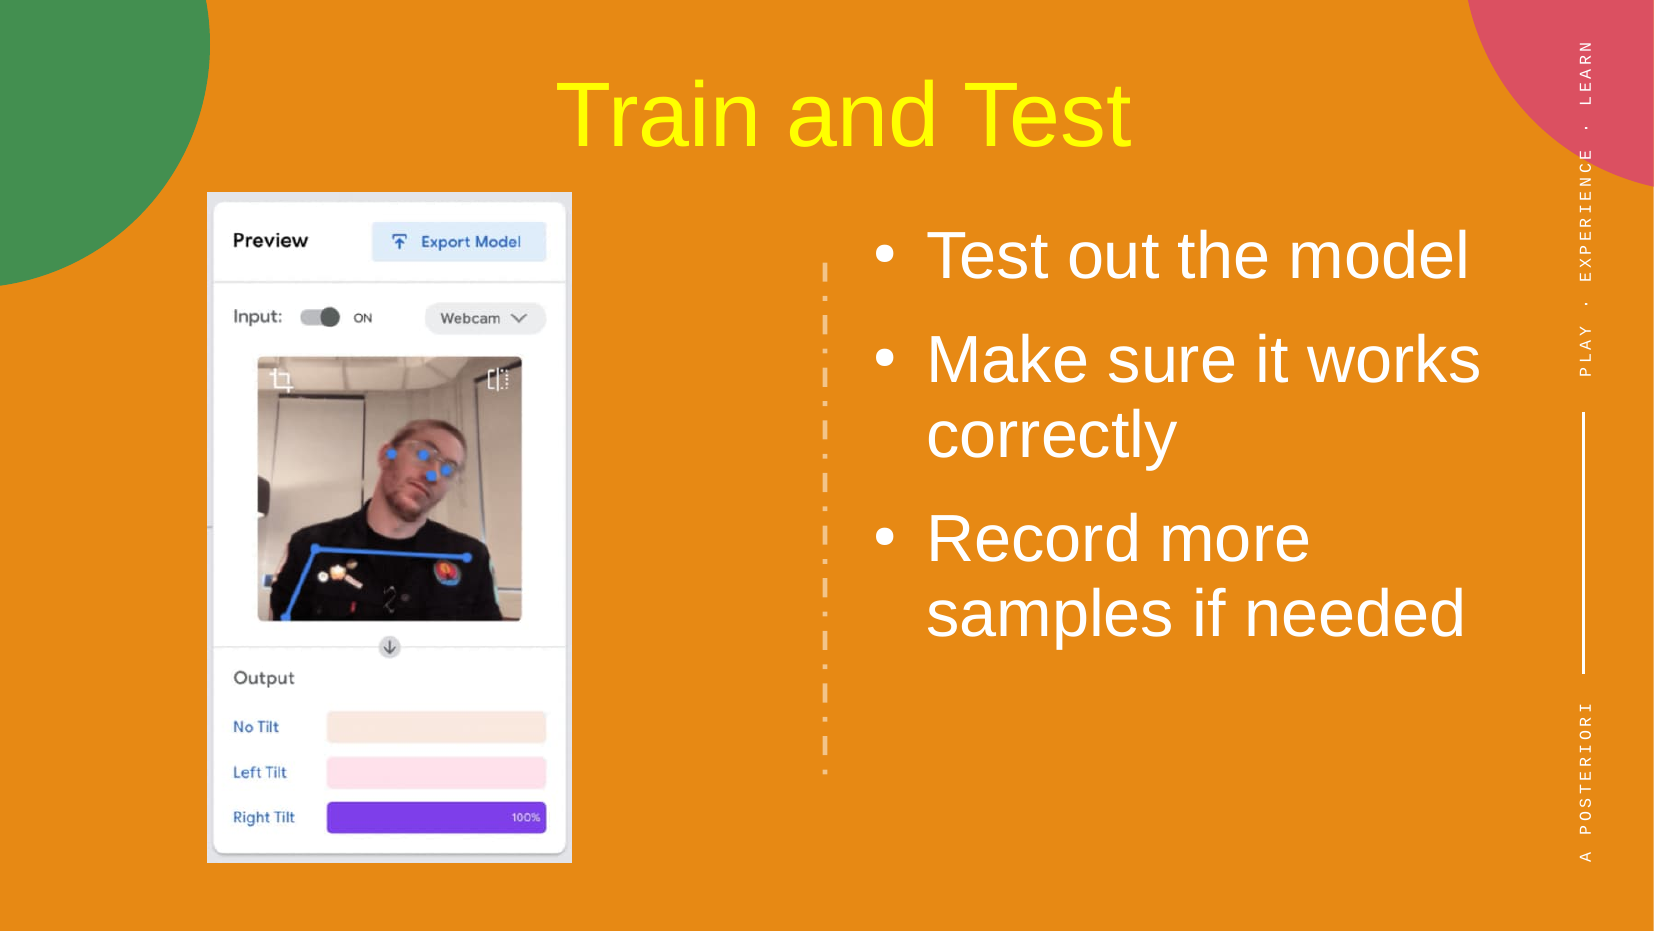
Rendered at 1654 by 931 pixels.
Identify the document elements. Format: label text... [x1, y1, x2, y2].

picture [207, 192, 572, 863]
list Test out the model Make sure it works correctly Record more samples if needed [855, 217, 1544, 826]
title Train and Test [187, 37, 1501, 193]
